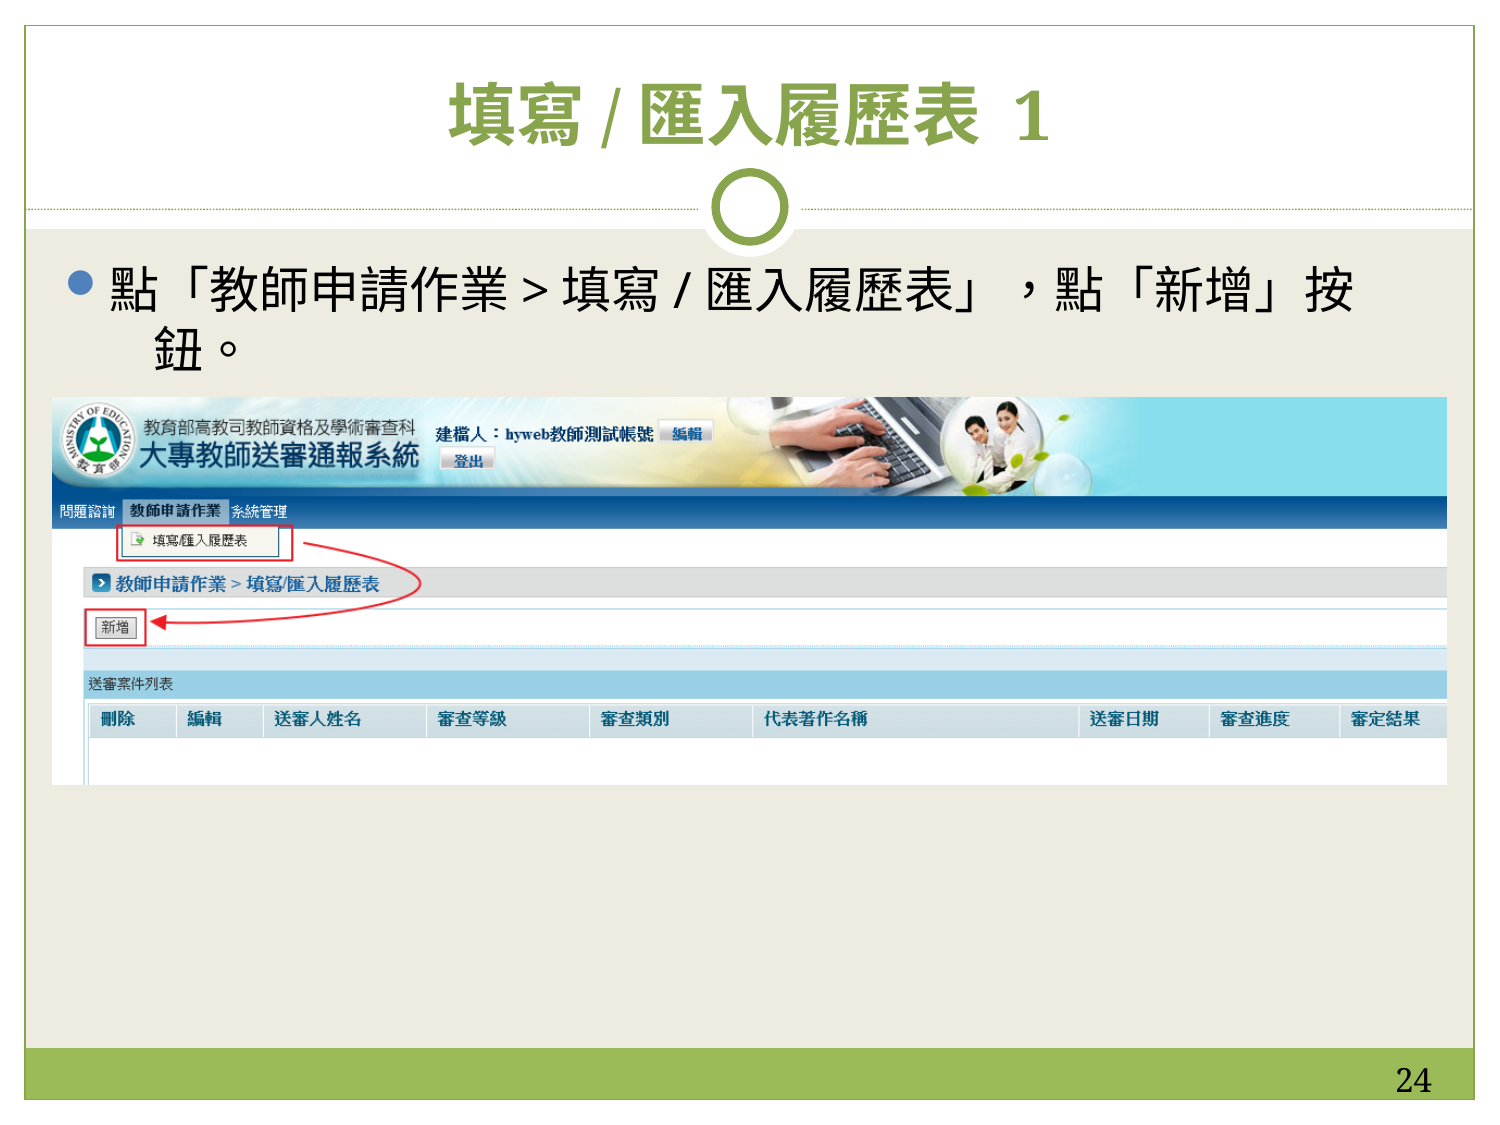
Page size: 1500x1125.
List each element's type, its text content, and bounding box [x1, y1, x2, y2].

text_box [1376, 1045, 1452, 1118]
picture [52, 397, 1447, 785]
title 填寫/匯入履歷表 1 [49, 37, 1450, 162]
list 點「教師申請作業>填寫/匯入履歷表」，點「新增」按鈕。 [49, 250, 1445, 1001]
